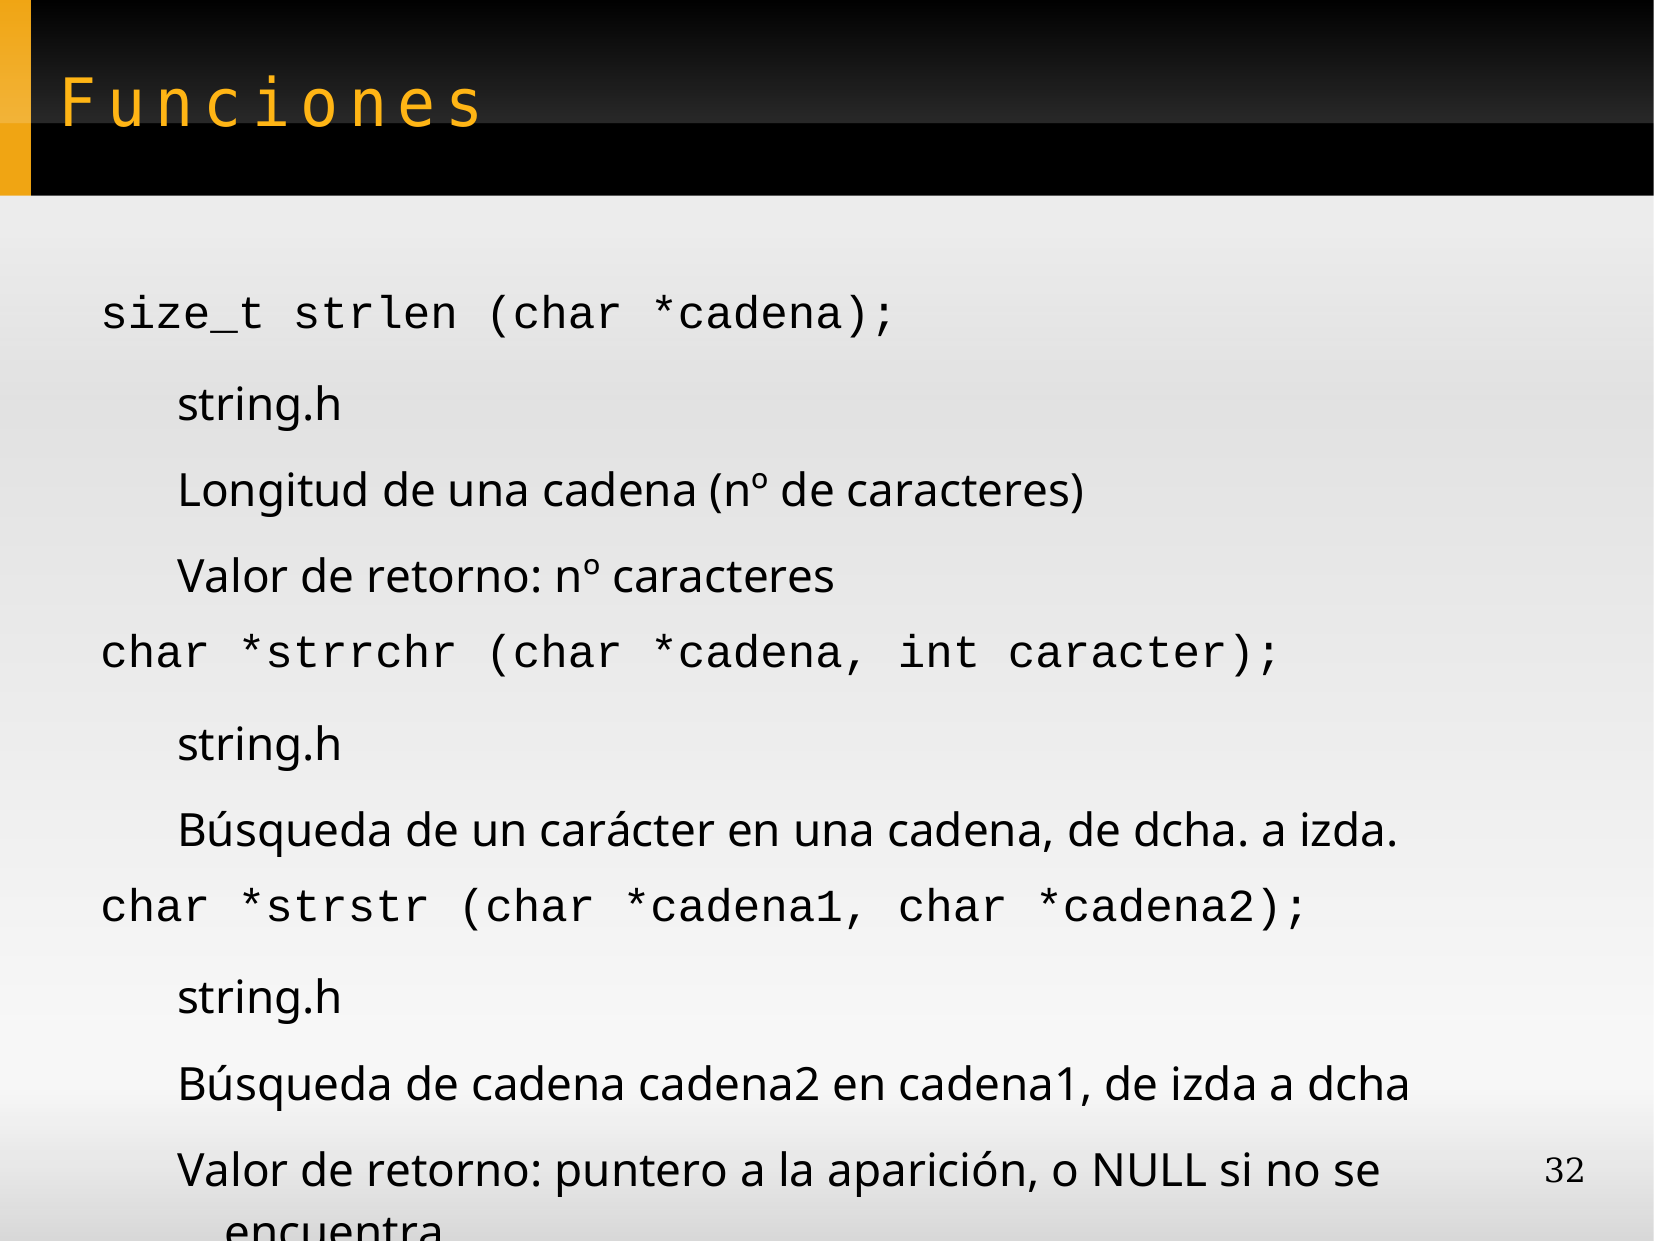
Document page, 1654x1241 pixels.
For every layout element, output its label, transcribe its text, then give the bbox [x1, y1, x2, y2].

picture [362, 1226, 375, 1241]
picture [424, 1236, 436, 1241]
picture [0, 0, 1654, 1241]
picture [335, 1226, 347, 1233]
list size_t strlen (char *cadena); string.h Longitud de una cadena (nº de caracteres) Valor de retorno: nº caracteres char *strrchr (char *cadena, int caracter); string.h Búsqueda de un carácter en una cadena, de dcha. a izda. char *strstr (char *cadena1, char *cadena2); string.h Búsqueda de cadena cadena2 en cadena1, de izda a dcha Valor de retorno: puntero a la aparición, o NULL si no se encuentra [82, 290, 1571, 1142]
picture [258, 1226, 271, 1241]
picture [231, 1226, 243, 1233]
title Funciones [59, 29, 1506, 178]
